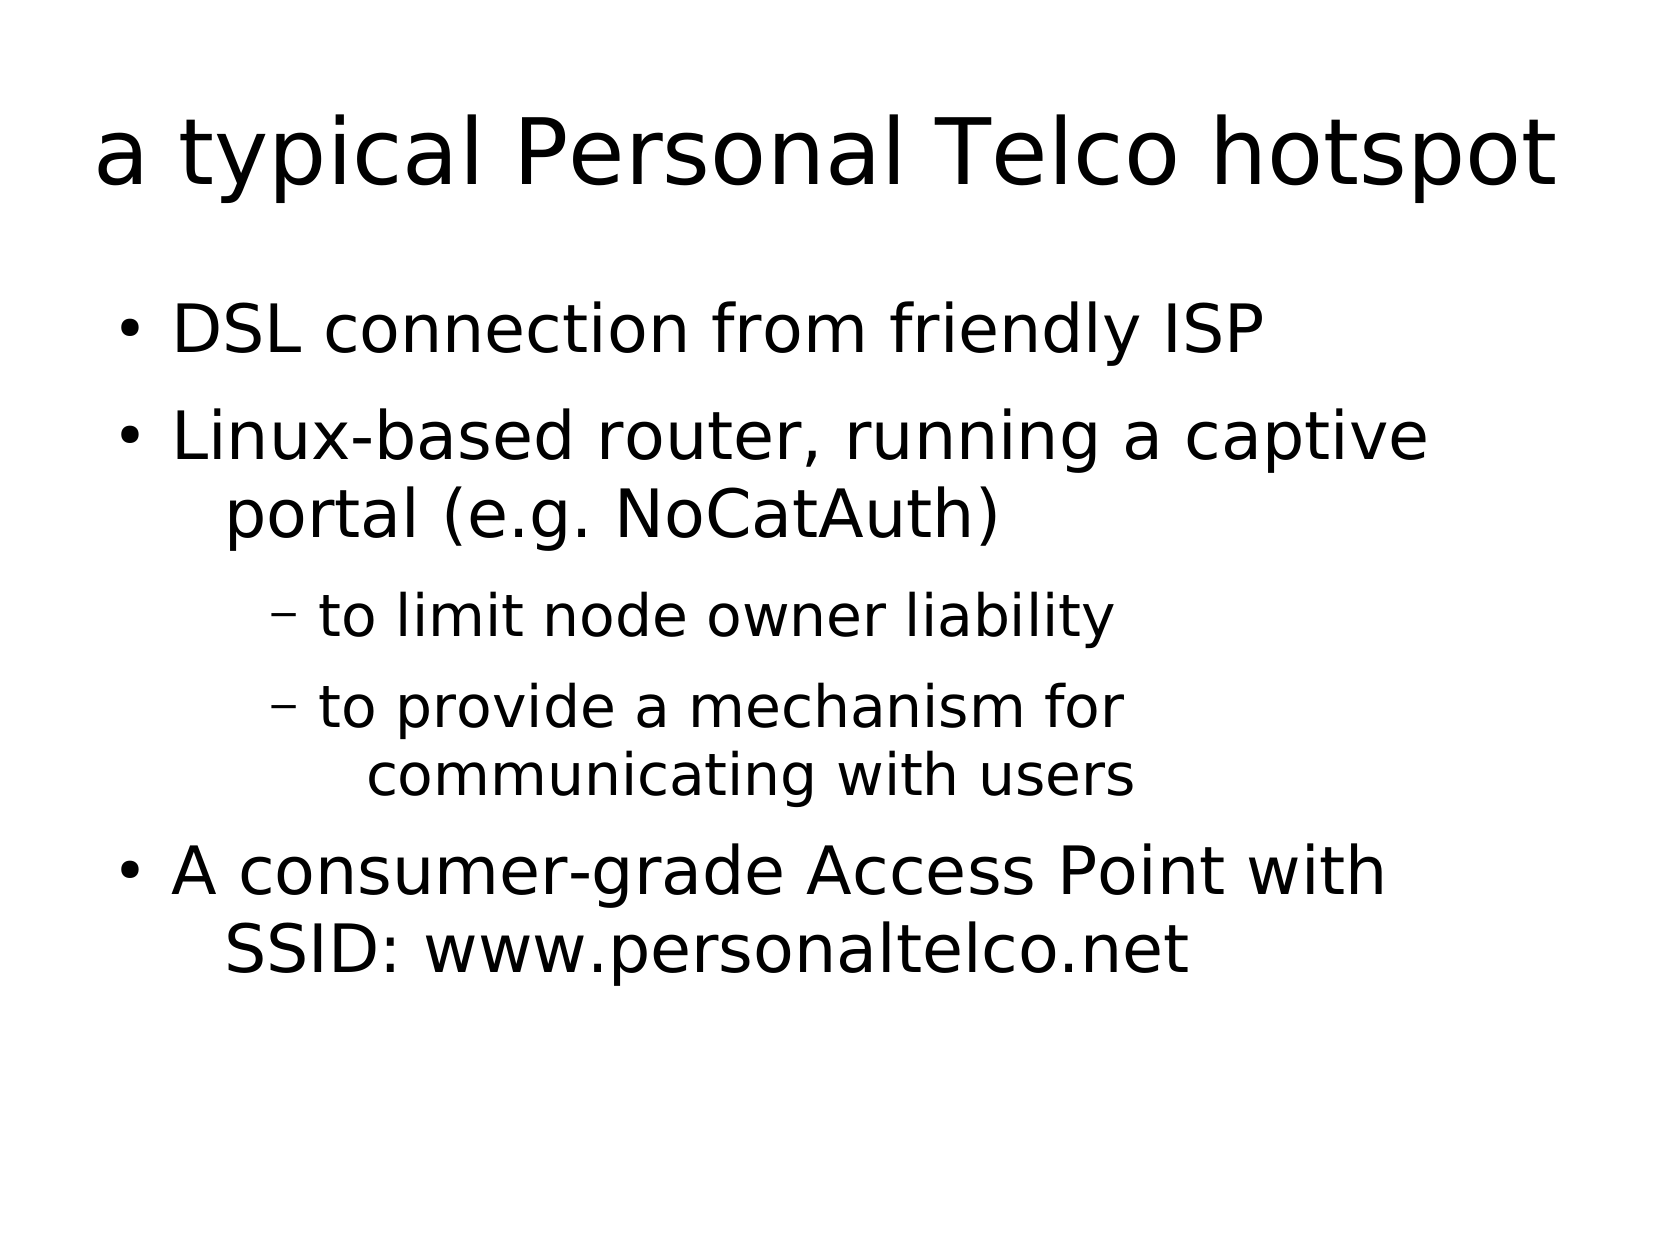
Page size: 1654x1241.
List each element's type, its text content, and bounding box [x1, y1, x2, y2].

list DSL connection from friendly ISP Linux-based router, running a captive portal (e.g. NoCatAuth) to limit node owner liability to provide a mechanism for communicating with users A consumer-grade Access Point with SSID: www.personaltelco.net [82, 290, 1571, 1109]
title a typical Personal Telco hotspot [82, 49, 1571, 257]
